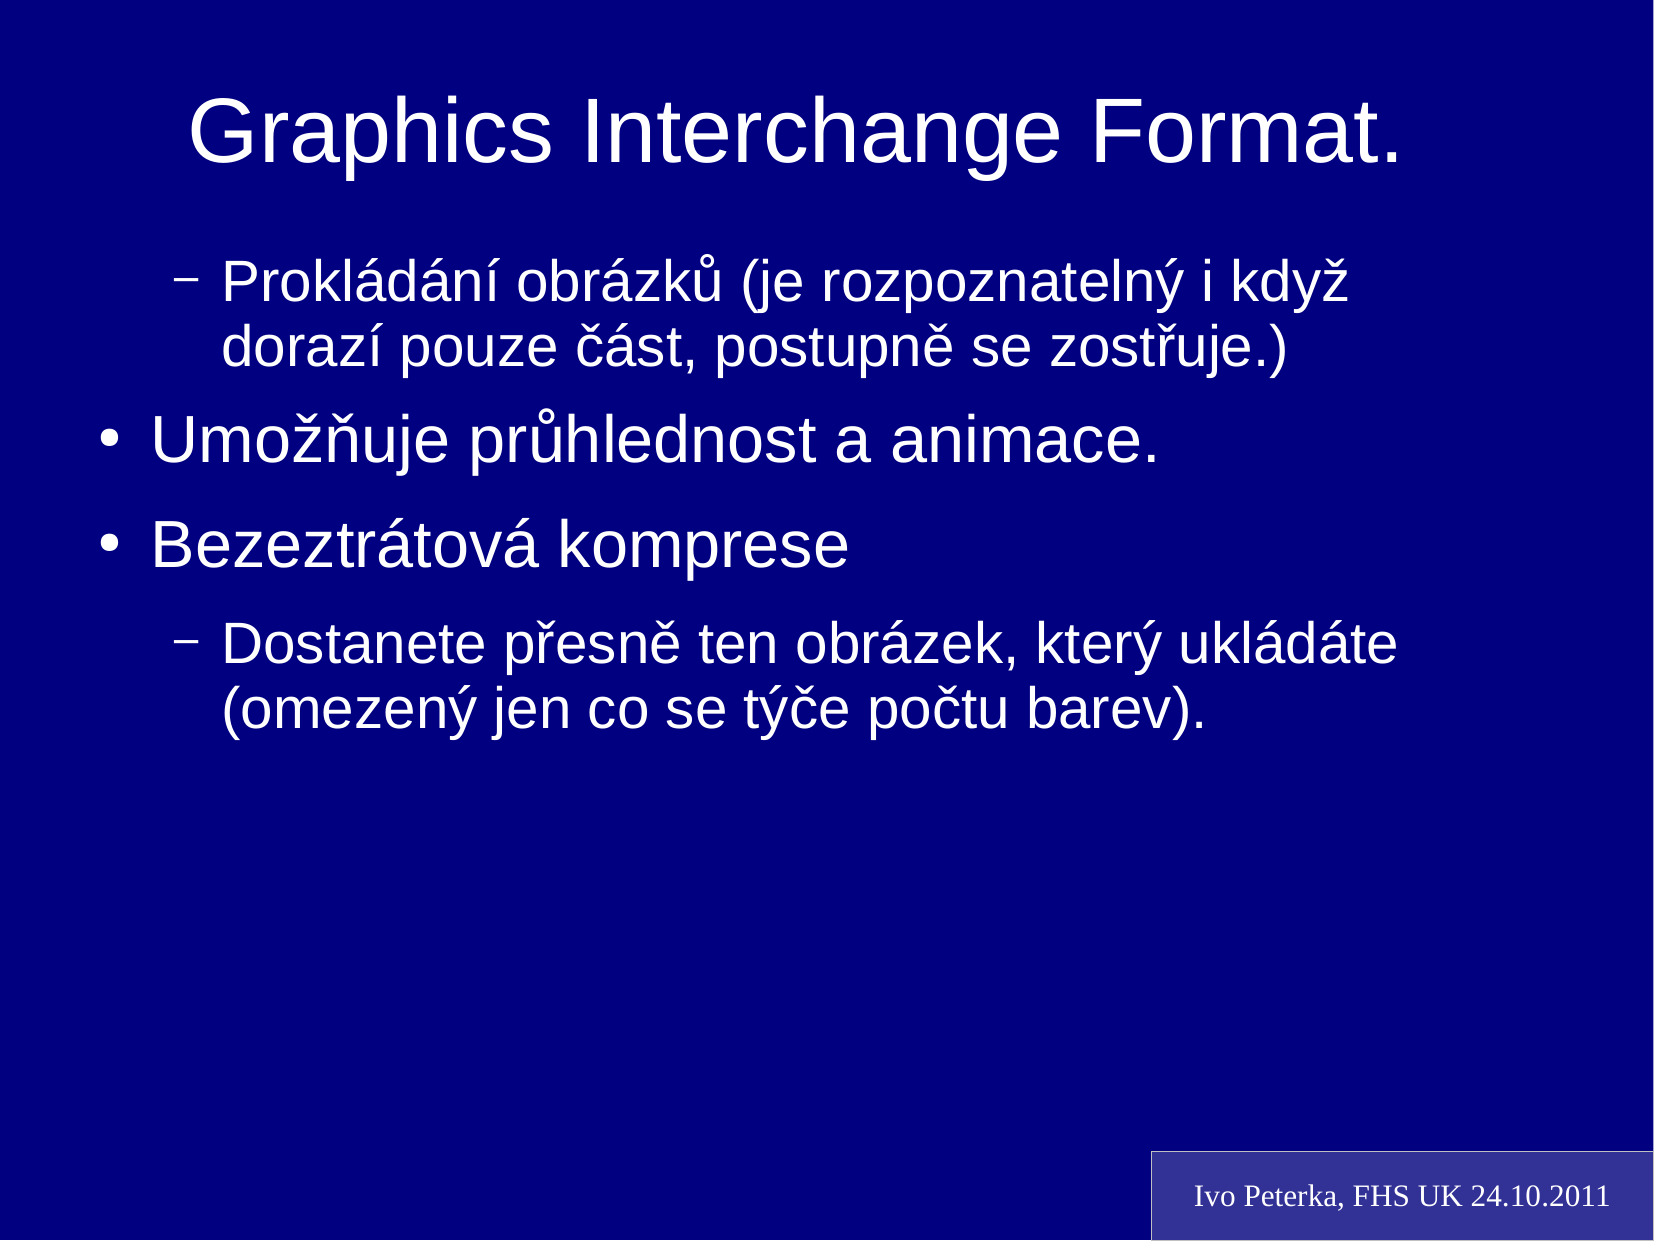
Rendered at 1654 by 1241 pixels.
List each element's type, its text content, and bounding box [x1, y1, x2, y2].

list Prokládání obrázků (je rozpoznatelný i když dorazí pouze část, postupně se zostřuje.) Umožňuje průhlednost a animace. Bezeztrátová komprese Dostanete přesně ten obrázek, který ukládáte (omezený jen co se týče počtu barev). [79, 248, 1515, 936]
title Graphics Interchange Format. [79, 42, 1515, 220]
